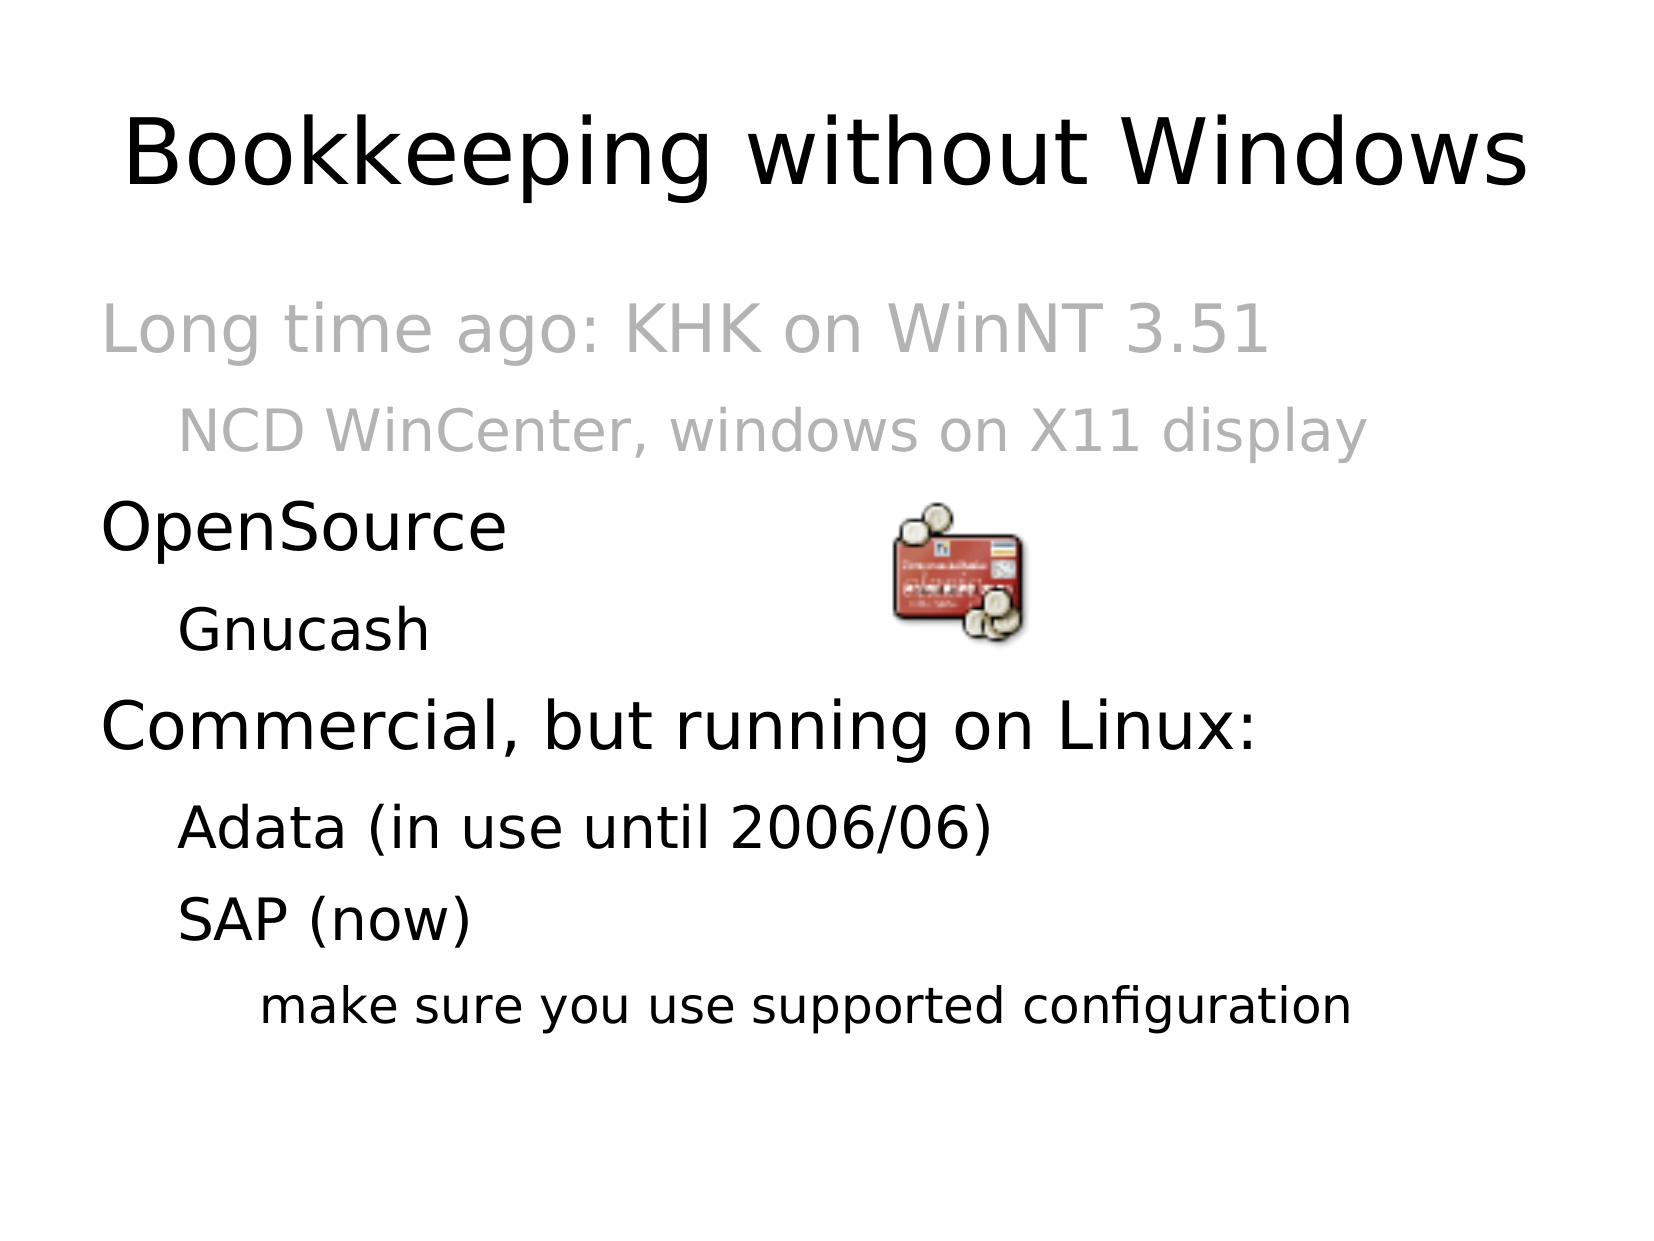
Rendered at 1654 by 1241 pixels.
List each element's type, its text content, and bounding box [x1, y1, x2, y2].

title Bookkeeping without Windows [82, 49, 1571, 257]
list Long time ago: KHK on WinNT 3.51 NCD WinCenter, windows on X11 display OpenSource Gnucash Commercial, but running on Linux: Adata (in use until 2006/06) SAP (now) make sure you use supported configuration [82, 290, 1571, 1109]
picture [885, 501, 1036, 652]
